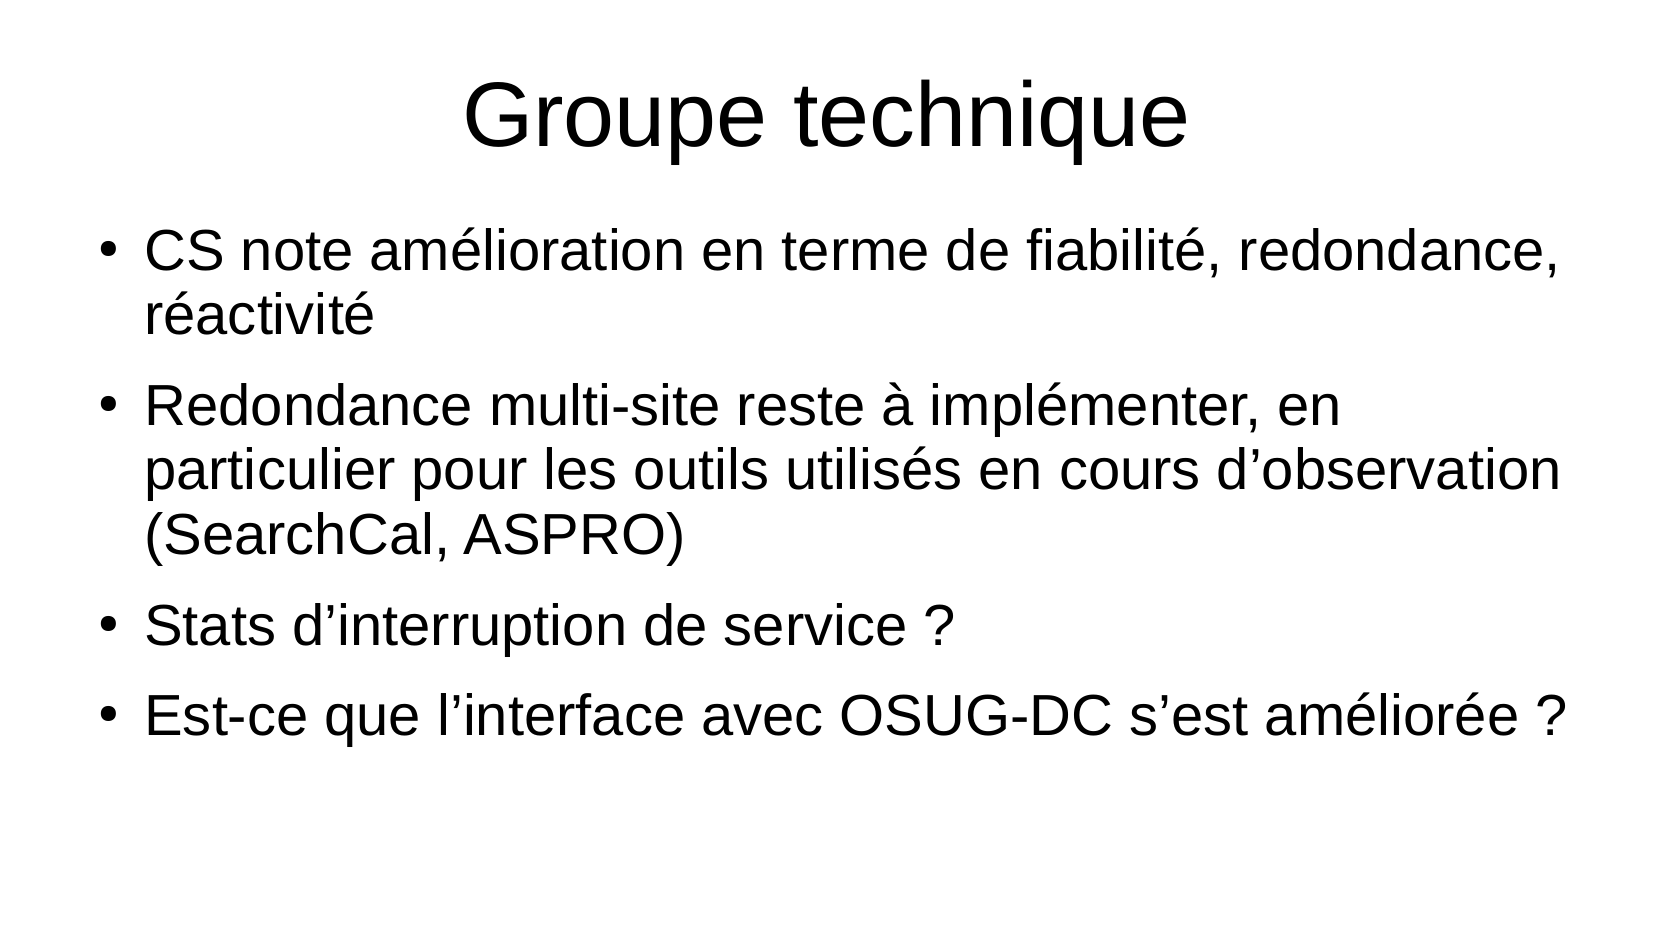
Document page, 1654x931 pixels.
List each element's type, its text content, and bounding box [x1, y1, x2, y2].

title Groupe technique [82, 37, 1571, 193]
list CS note amélioration en terme de fiabilité, redondance, réactivité Redondance multi-site reste à implémenter, en particulier pour les outils utilisés en cours d’observation (SearchCal, ASPRO) Stats d’interruption de service ? Est-ce que l’interface avec OSUG-DC s’est améliorée ? [82, 217, 1571, 758]
